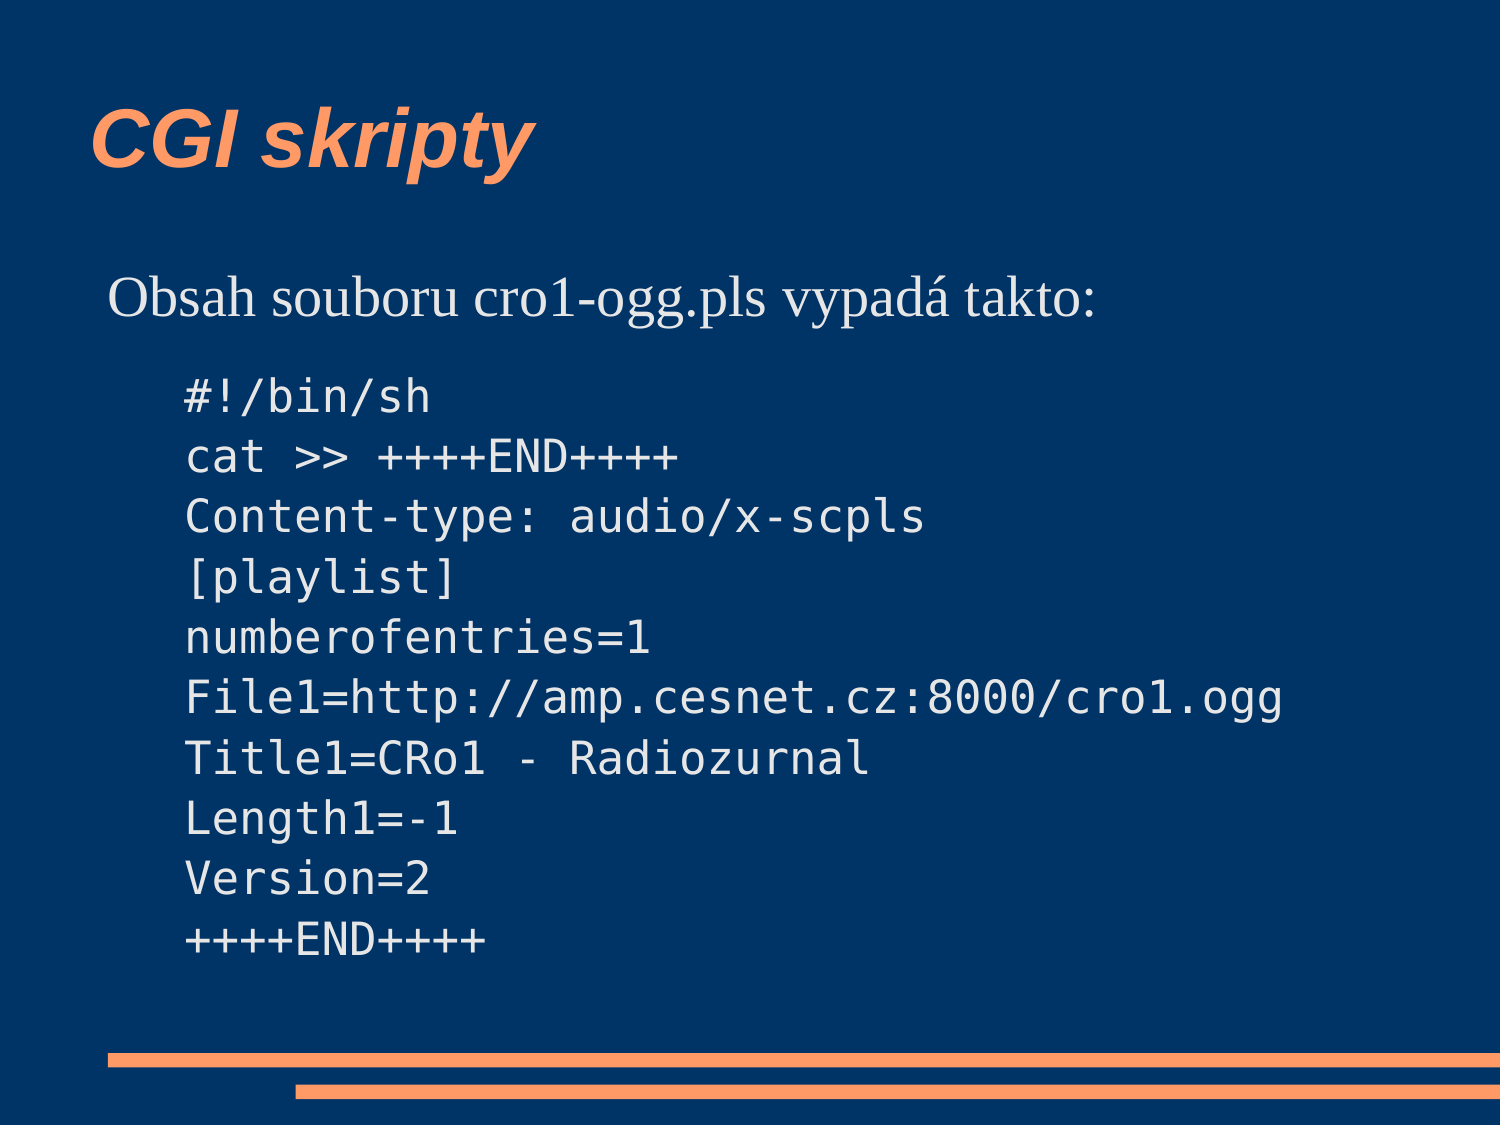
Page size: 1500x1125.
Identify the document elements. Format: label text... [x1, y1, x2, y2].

list Obsah souboru cro1-ogg.pls vypadá takto: #!/bin/sh cat >> ++++END++++ Content-type: audio/x-scpls [playlist] numberofentries=1 File1=http://amp.cesnet.cz:8000/cro1.ogg Title1=CRo1 - Radiozurnal Length1=-1 Version=2 ++++END++++ [75, 262, 1426, 1006]
title CGI skripty [75, 45, 1426, 233]
